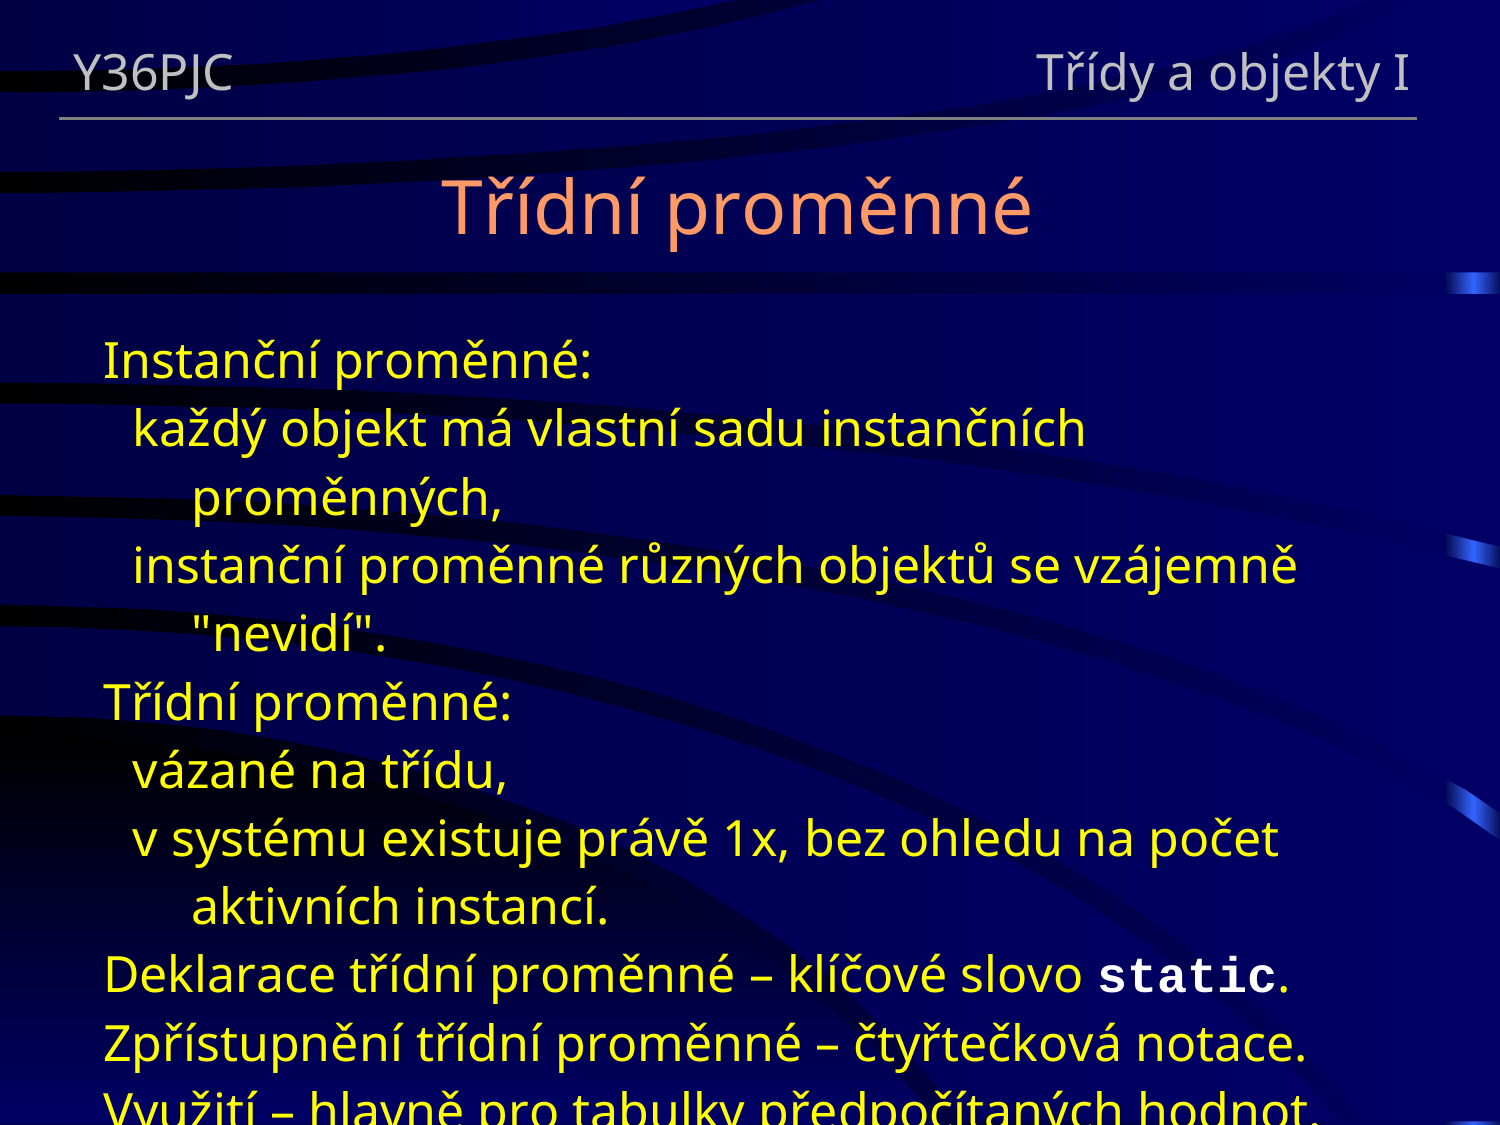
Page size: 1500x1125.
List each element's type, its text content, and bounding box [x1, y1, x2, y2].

text_box Třídní proměnné Instanční proměnné: každý objekt má vlastní sadu instančních proměnných, instanční proměnné různých objektů se vzájemně "nevidí". Třídní proměnné: vázané na třídu, v systému existuje právě 1x, bez ohledu na počet aktivních instancí. Deklarace třídní proměnné – klíčové slovo static. Zpřístupnění třídní proměnné – čtyřtečková notace. Využití – hlavně pro tabulky předpočítaných hodnot. [59, 147, 1418, 981]
text_box Y36PJC [59, 29, 251, 105]
text_box Třídy a objekty I [1021, 29, 1418, 105]
